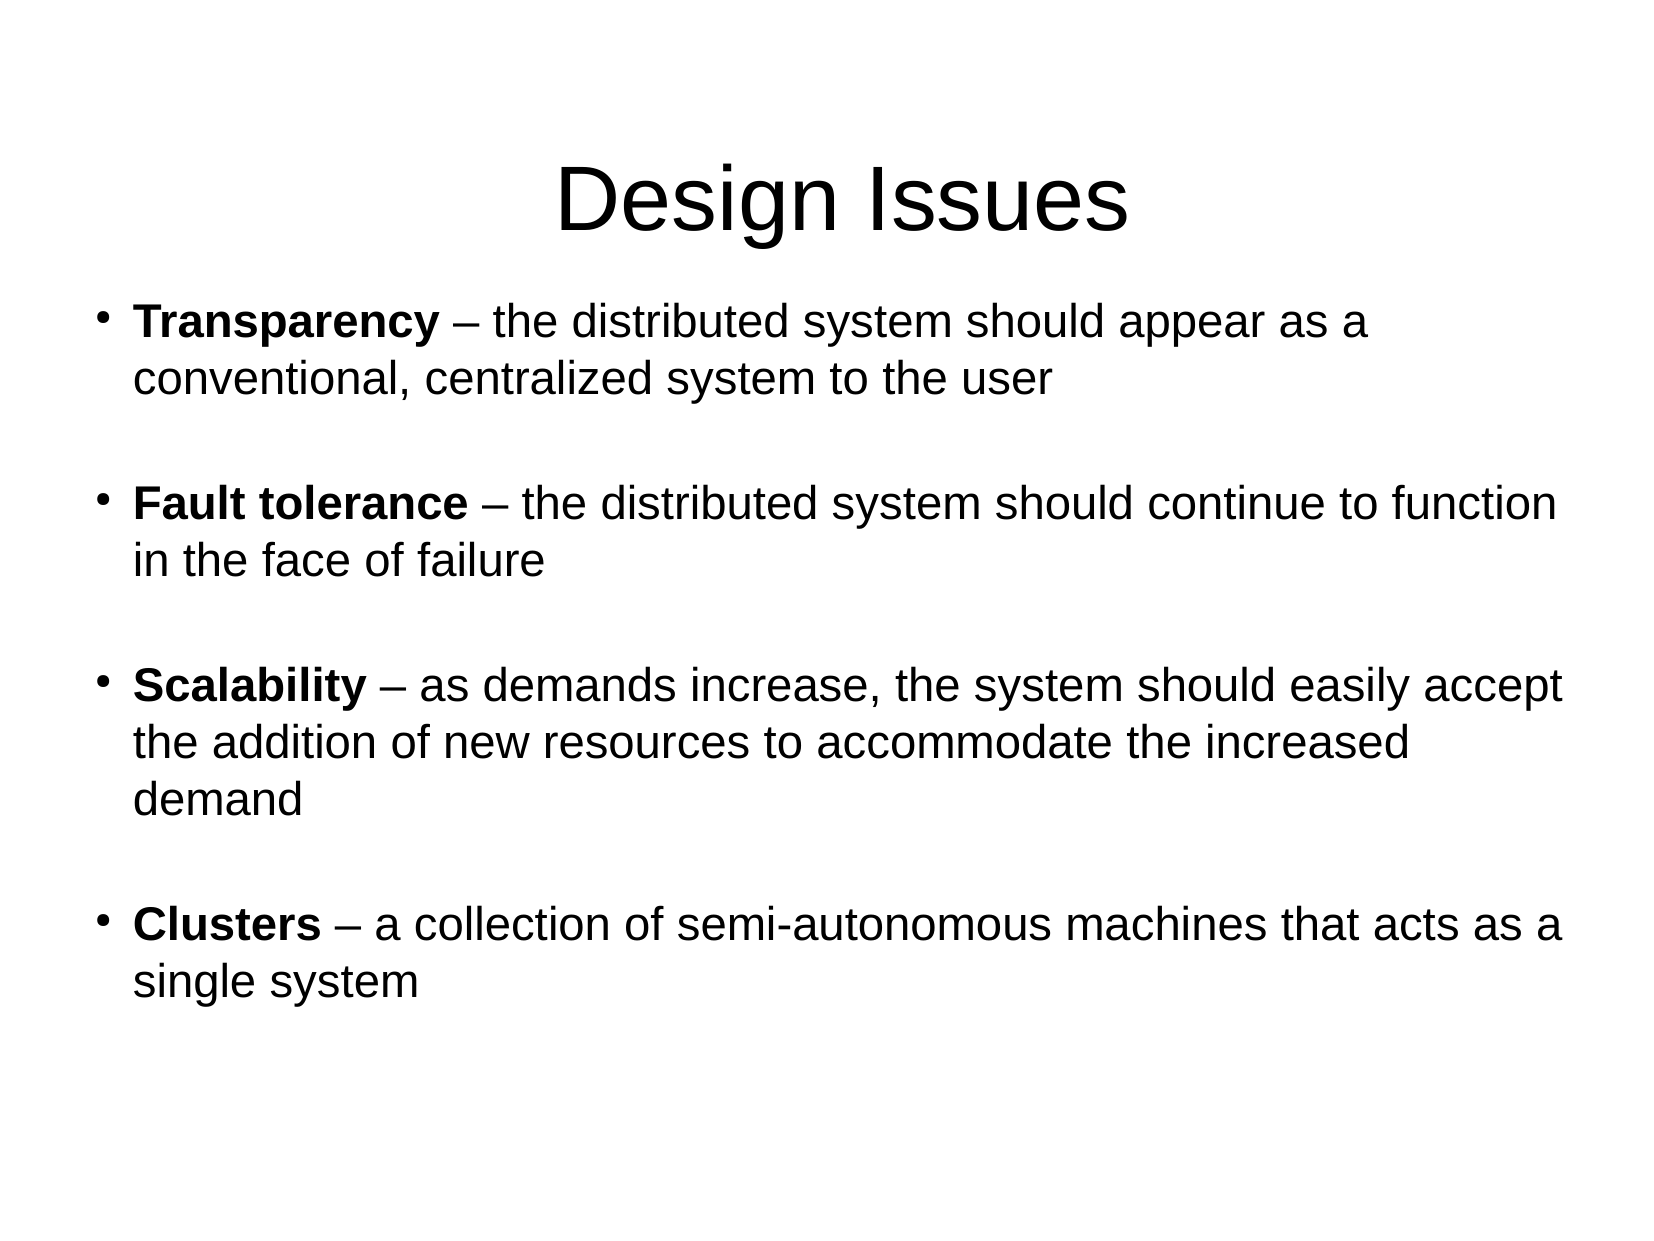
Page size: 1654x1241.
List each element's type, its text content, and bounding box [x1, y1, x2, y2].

title Design Issues [82, 49, 1571, 257]
list Transparency – the distributed system should appear as a conventional, centralized system to the user Fault tolerance – the distributed system should continue to function in the face of failure Scalability – as demands increase, the system should easily accept the addition of new resources to accommodate the increased demand Clusters – a collection of semi-autonomous machines that acts as a single system [82, 290, 1571, 1010]
